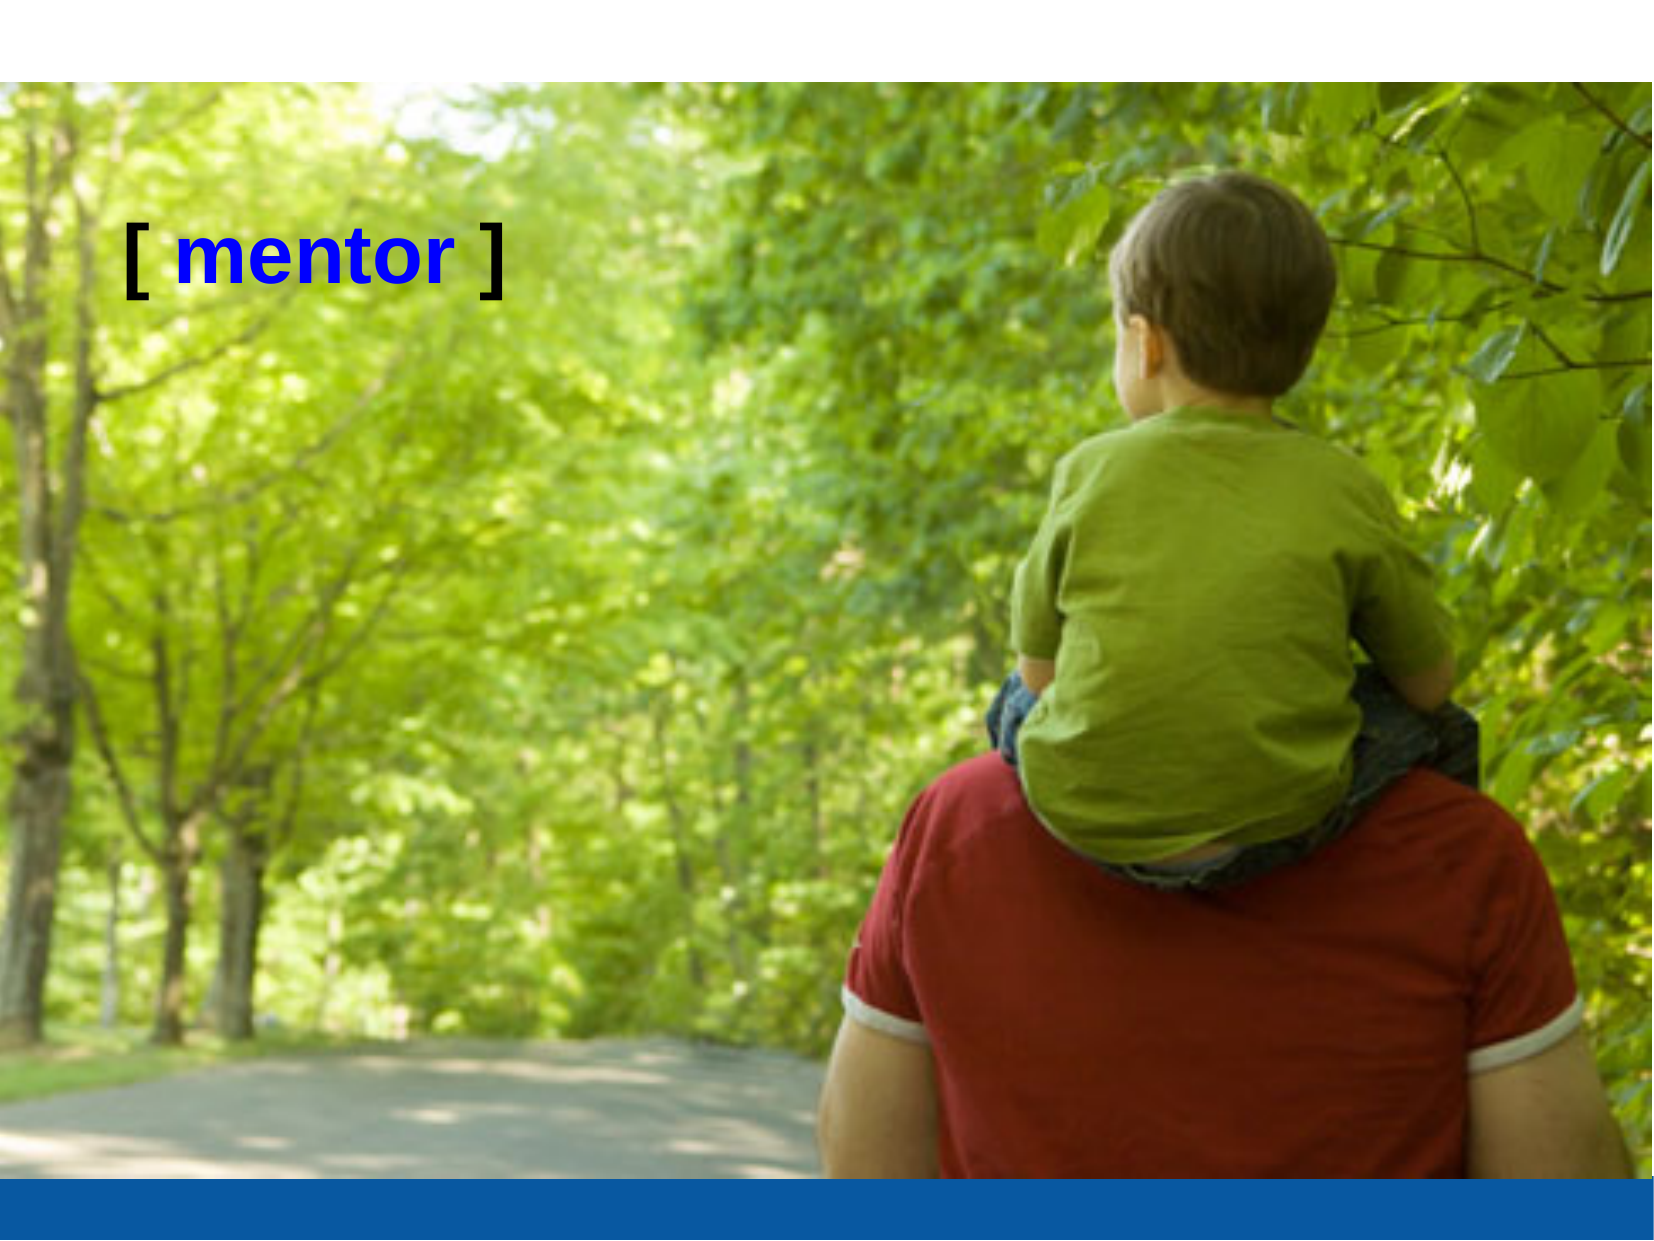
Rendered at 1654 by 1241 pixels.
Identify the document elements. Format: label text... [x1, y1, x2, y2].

title [ mentor ] [53, 200, 1654, 311]
picture [0, 82, 1654, 1240]
